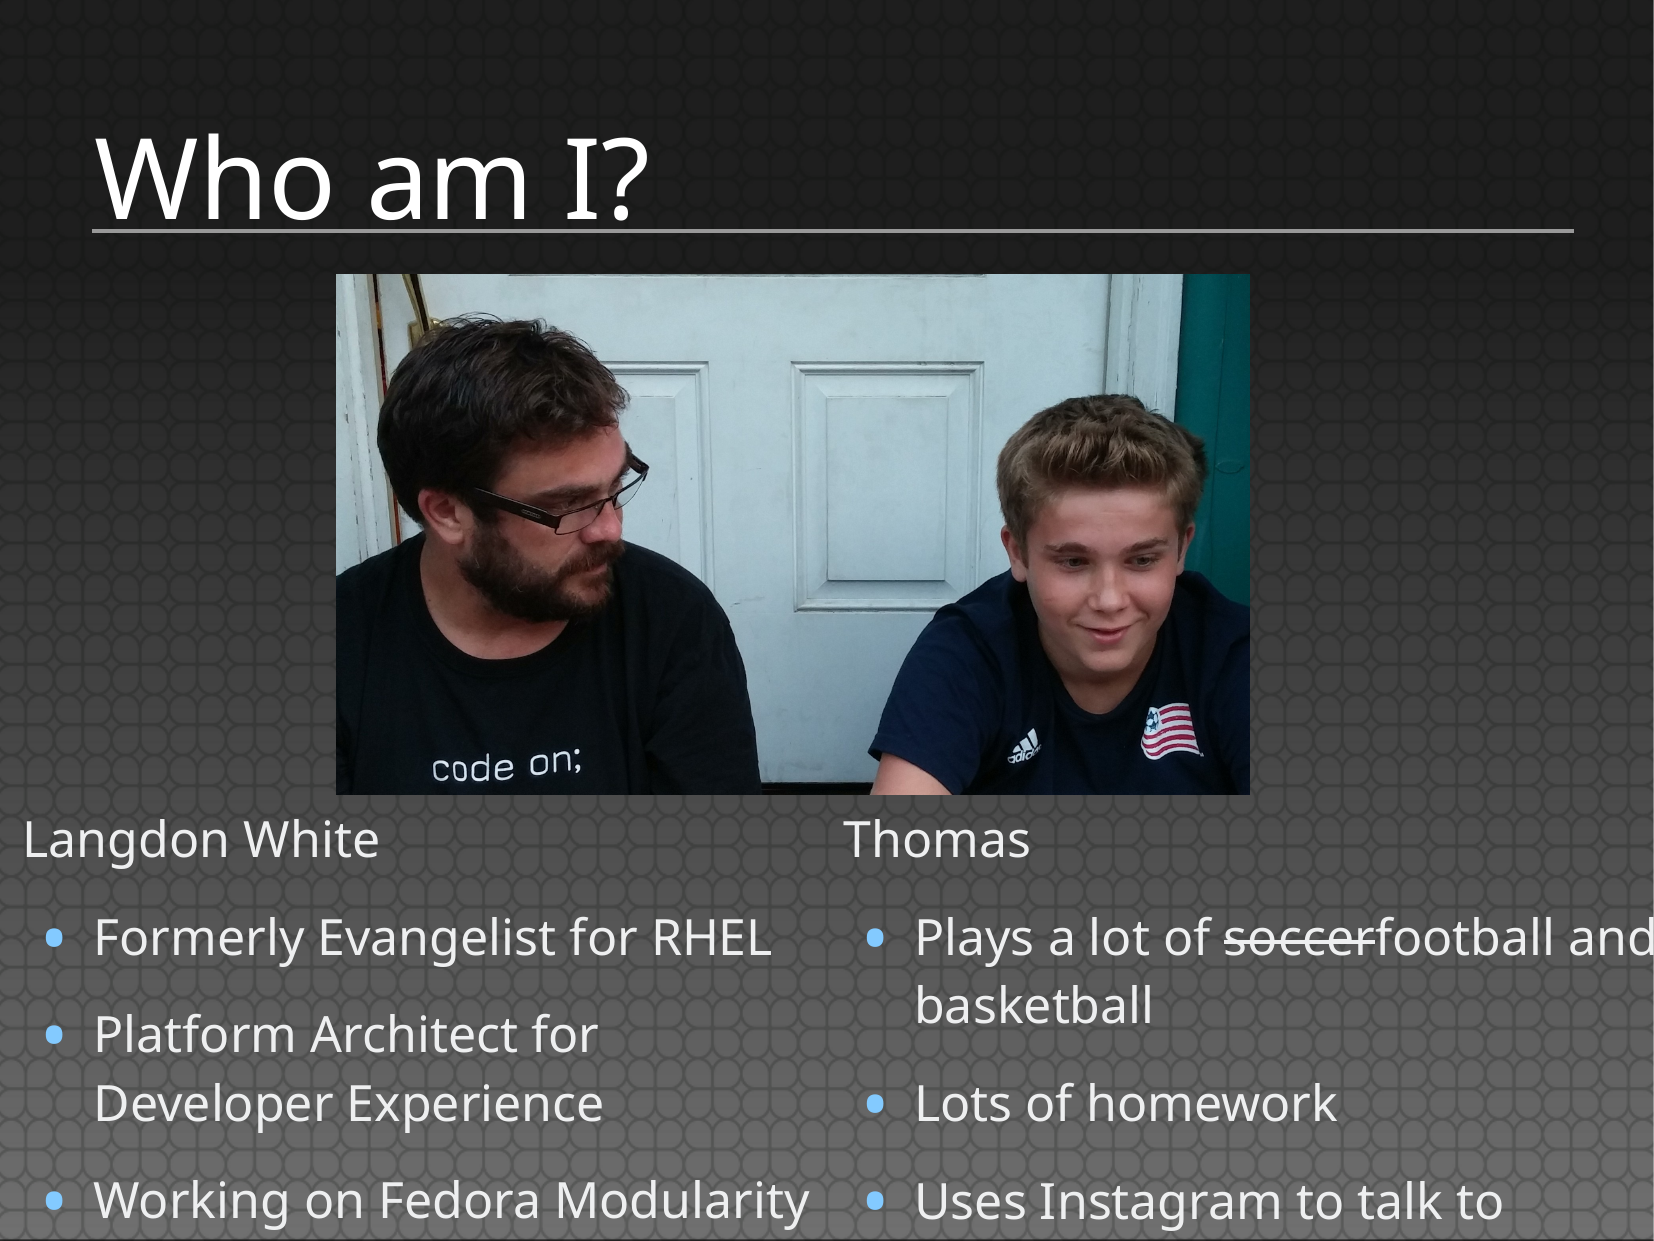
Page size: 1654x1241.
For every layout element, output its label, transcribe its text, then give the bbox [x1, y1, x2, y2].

list Thomas Plays a lot of soccerfootball and basketball Lots of homework Uses Instagram to talk to friends [843, 803, 1654, 1241]
list Langdon White Formerly Evangelist for RHEL Platform Architect for Developer Experience Working on Fedora Modularity [22, 803, 843, 1241]
title Who am I? [94, 100, 1426, 251]
picture [0, 0, 1654, 1241]
